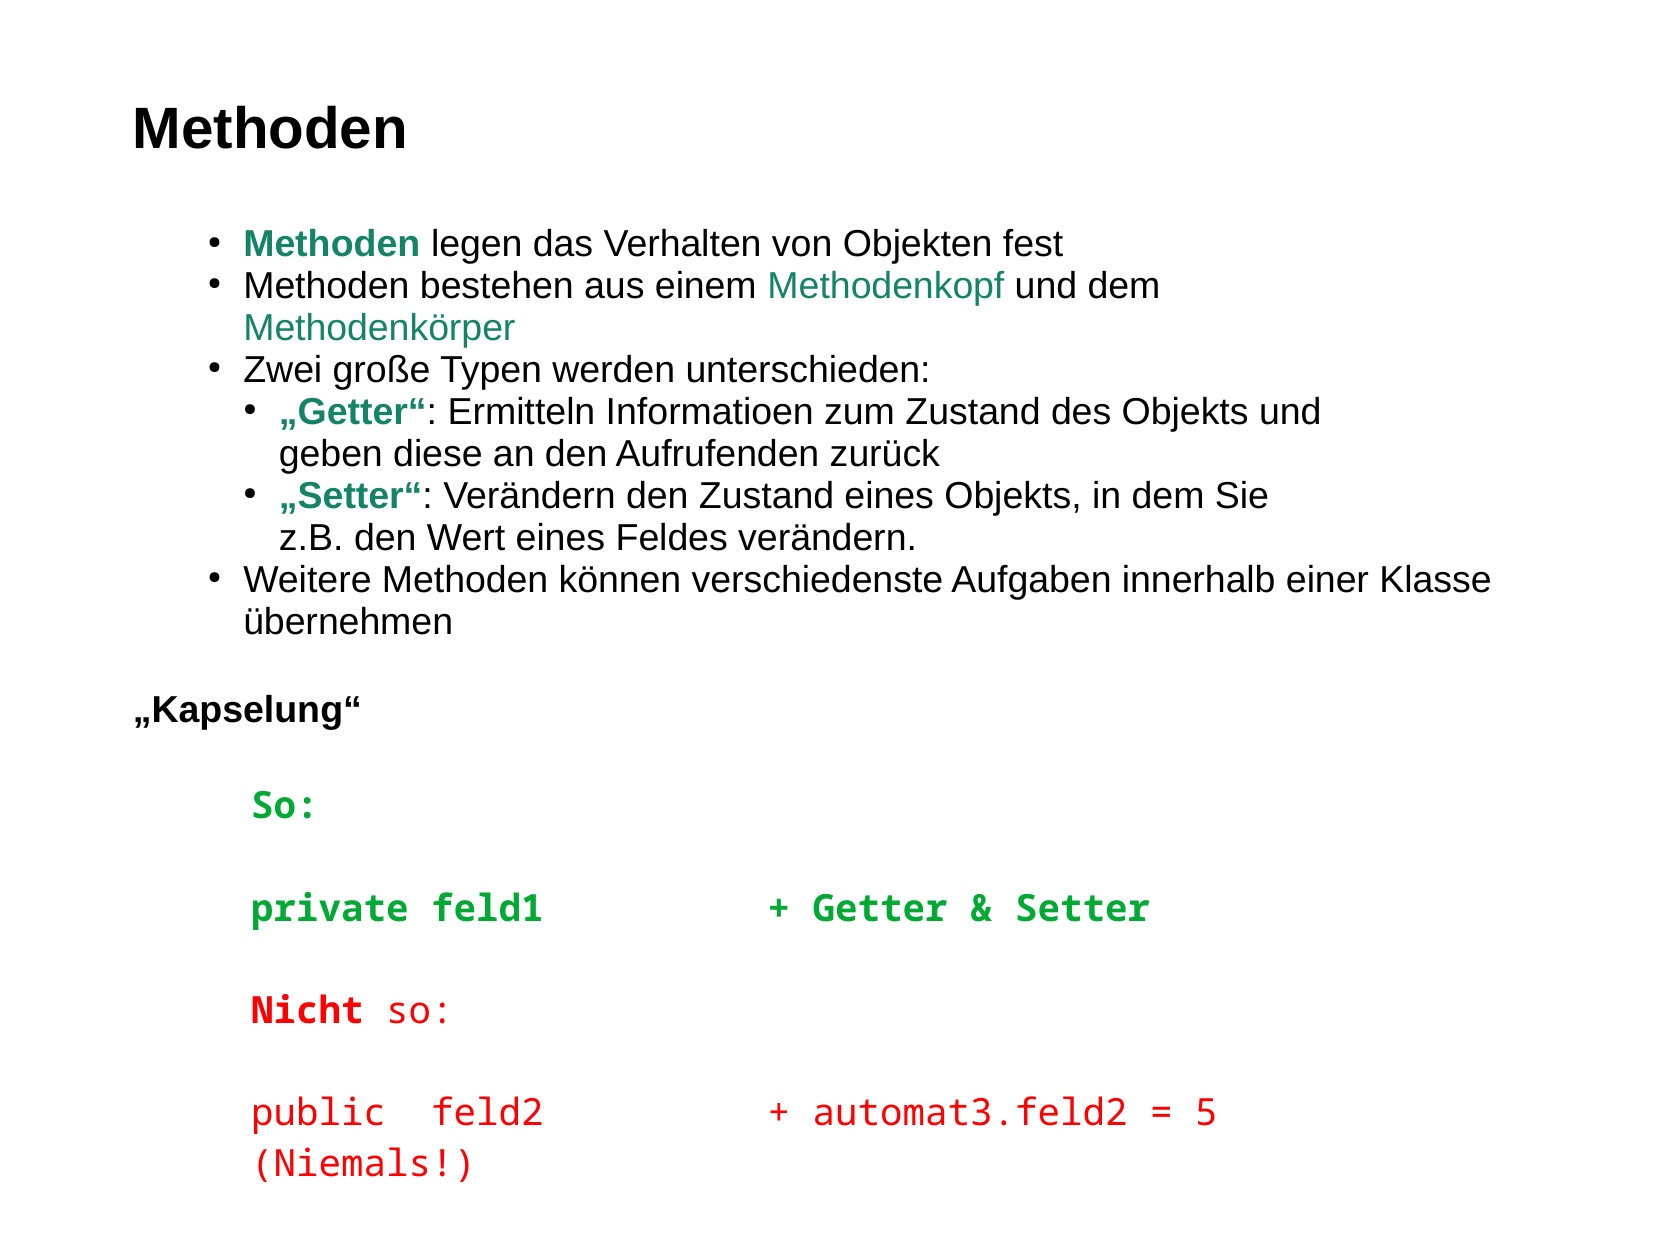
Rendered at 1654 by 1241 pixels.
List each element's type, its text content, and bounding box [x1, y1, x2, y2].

text_box „Kapselung“ [118, 681, 443, 739]
text_box So: private feld1 + Getter & Setter Nicht so: public feld2 + automat3.feld2 = 5 (Niemals!) [236, 771, 1477, 1063]
text_box Methoden legen das Verhalten von Objekten fest Methoden bestehen aus einem Methodenkopf und dem Methodenkörper Zwei große Typen werden unterschieden: „Getter“: Ermitteln Informatioen zum Zustand des Objekts und geben diese an den Aufrufenden zurück „Setter“: Verändern den Zustand eines Objekts, in dem Sie z.B. den Wert eines Feldes verändern. Weitere Methoden können verschiedenste Aufgaben innerhalb einer Klasse übernehmen [193, 214, 1518, 650]
text_box Methoden [118, 88, 1536, 290]
